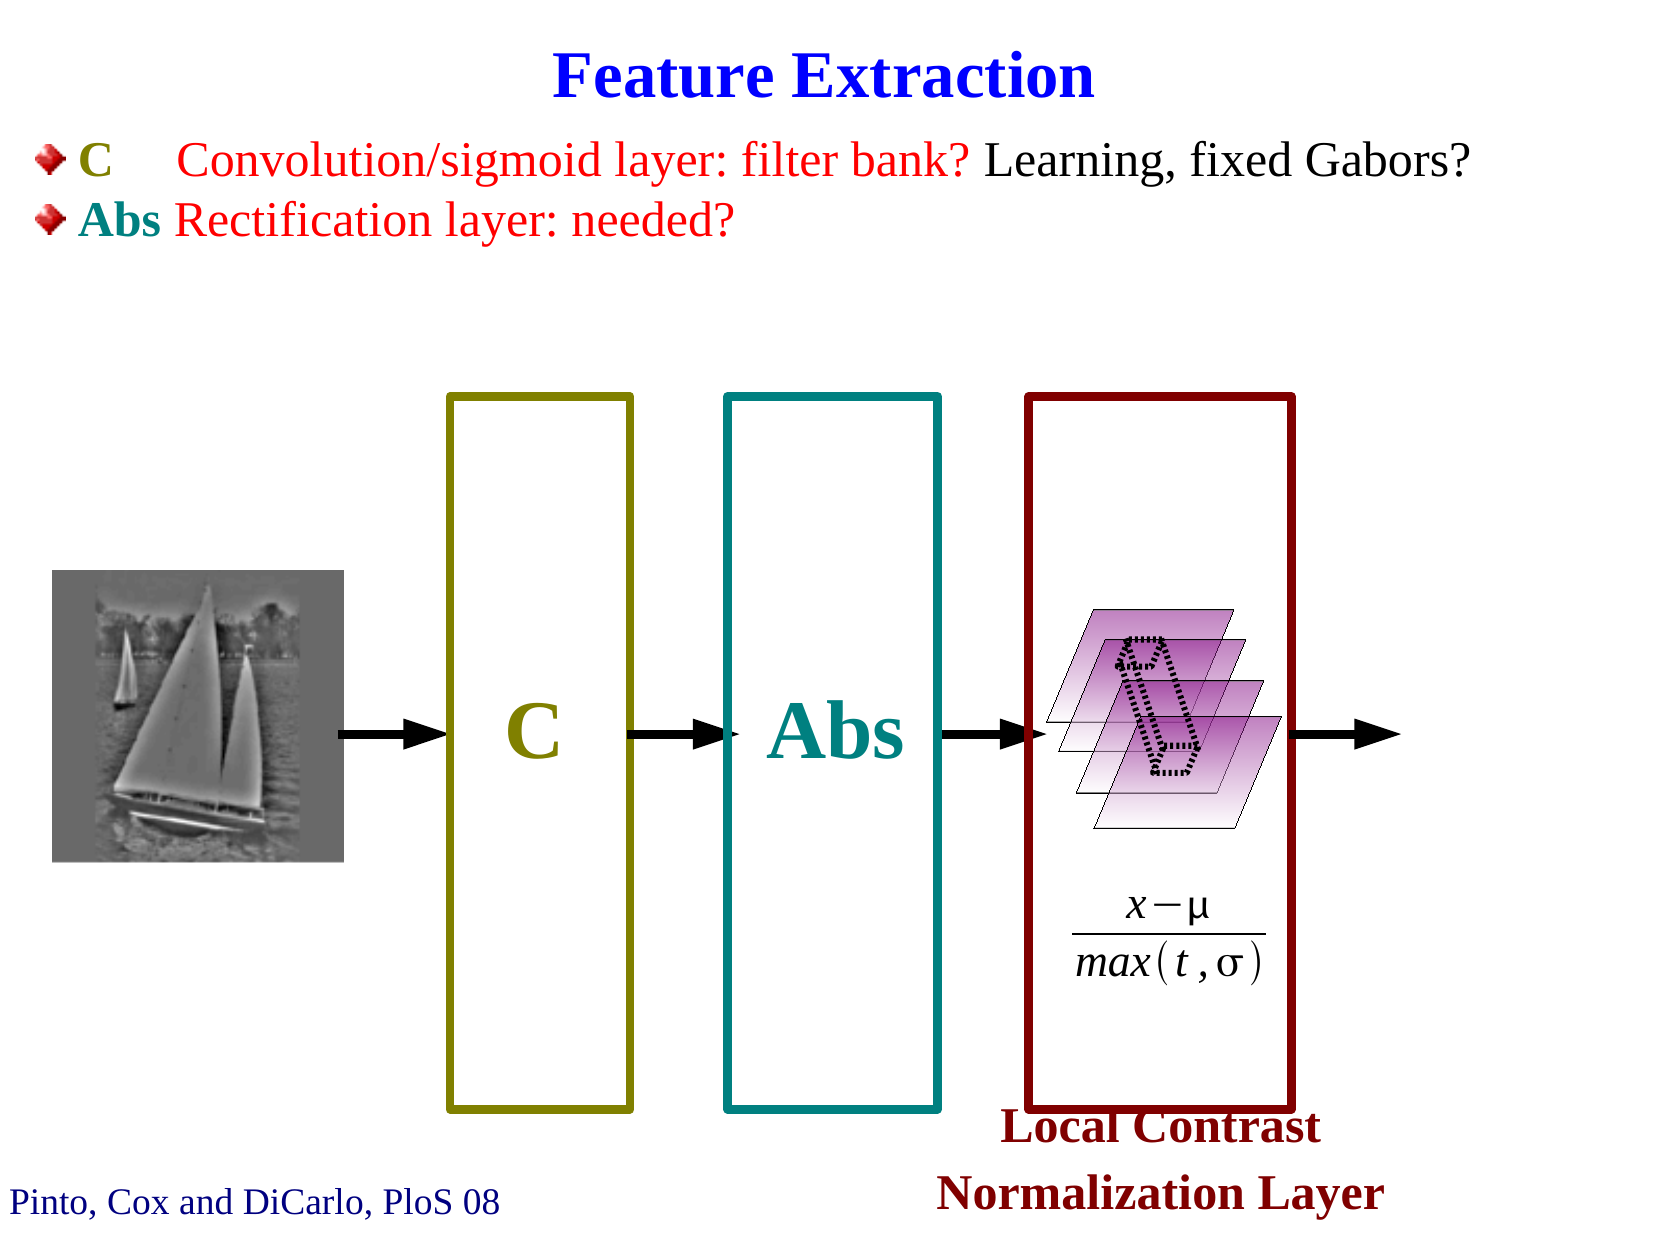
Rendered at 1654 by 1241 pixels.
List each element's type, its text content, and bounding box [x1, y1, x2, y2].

chart [1058, 878, 1278, 989]
text_box Feature Extraction [37, 37, 1613, 125]
text_box [1046, 609, 1282, 829]
picture [52, 570, 344, 865]
text_box C Convolution/sigmoid layer: filter bank? Learning, fixed Gabors? [35, 132, 1576, 198]
text_box Local Contrast Normalization Layer [898, 1097, 1424, 1241]
text_box C [426, 683, 644, 793]
text_box Abs Rectification layer: needed? [35, 198, 1576, 257]
text_box Pinto, Cox and DiCarlo, PloS 08 [9, 1181, 760, 1227]
text_box Abs [727, 683, 945, 793]
